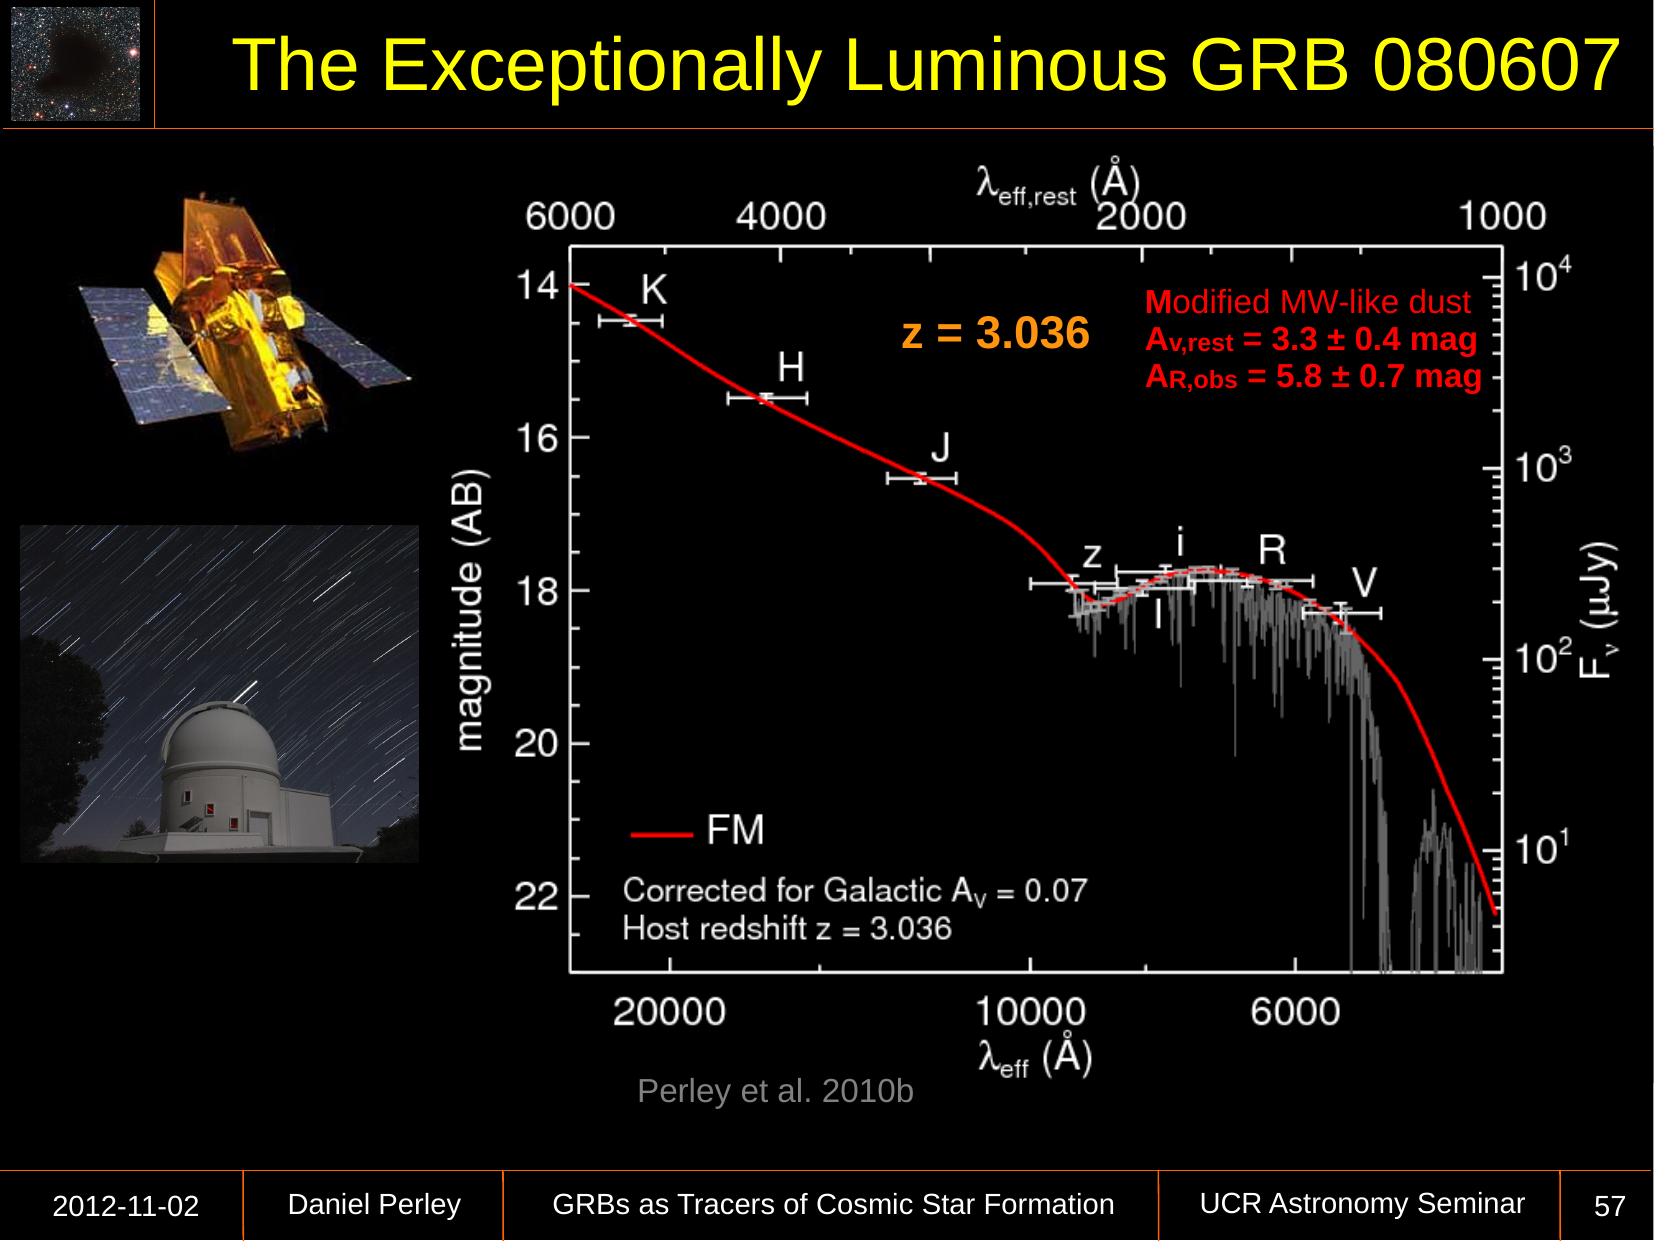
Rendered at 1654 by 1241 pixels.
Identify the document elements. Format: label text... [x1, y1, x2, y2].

picture [11, 7, 140, 121]
title The Exceptionally Luminous GRB 080607 [187, 13, 1624, 115]
text_box Perley et al. 2010b [554, 1065, 930, 1118]
picture [19, 146, 1654, 1083]
text_box Modified MW-like dust Av,rest = 3.3 ± 0.4 mag AR,obs = 5.8 ± 0.7 mag [1130, 276, 1527, 442]
text_box z = 3.036 [886, 300, 1112, 367]
